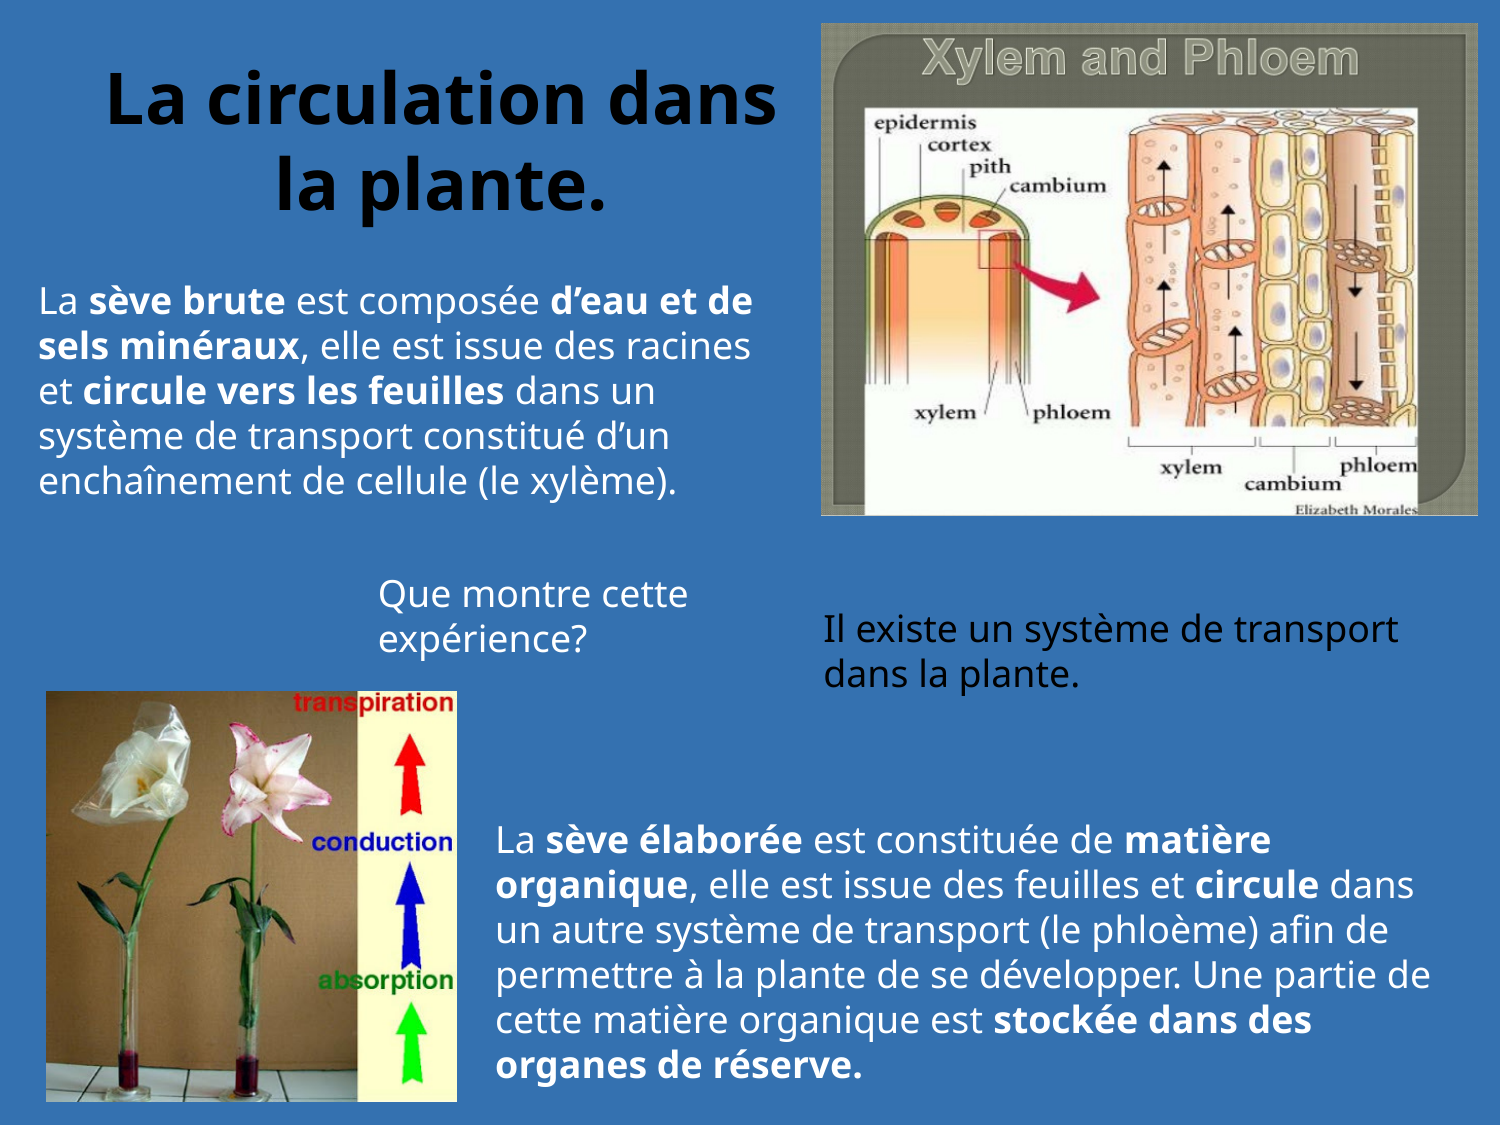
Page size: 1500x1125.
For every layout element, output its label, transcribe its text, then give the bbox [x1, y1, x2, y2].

text_box Il existe un système de transport dans la plante. [808, 597, 1477, 703]
picture [821, 23, 1478, 516]
text_box La sève élaborée est constituée de matière organique, elle est issue des feuilles et circule dans un autre système de transport (le phloème) afin de permettre à la plante de se développer. Une partie de cette matière organique est stockée dans des organes de réserve. [480, 808, 1477, 1094]
text_box La circulation dans la plante. [74, 45, 809, 233]
text_box La sève brute est composée d’eau et de sels minéraux, elle est issue des racines et circule vers les feuilles dans un système de transport constitué d’un enchaînement de cellule (le xylème). [23, 269, 797, 555]
text_box Que montre cette expérience? [363, 562, 785, 668]
picture [46, 691, 457, 1102]
